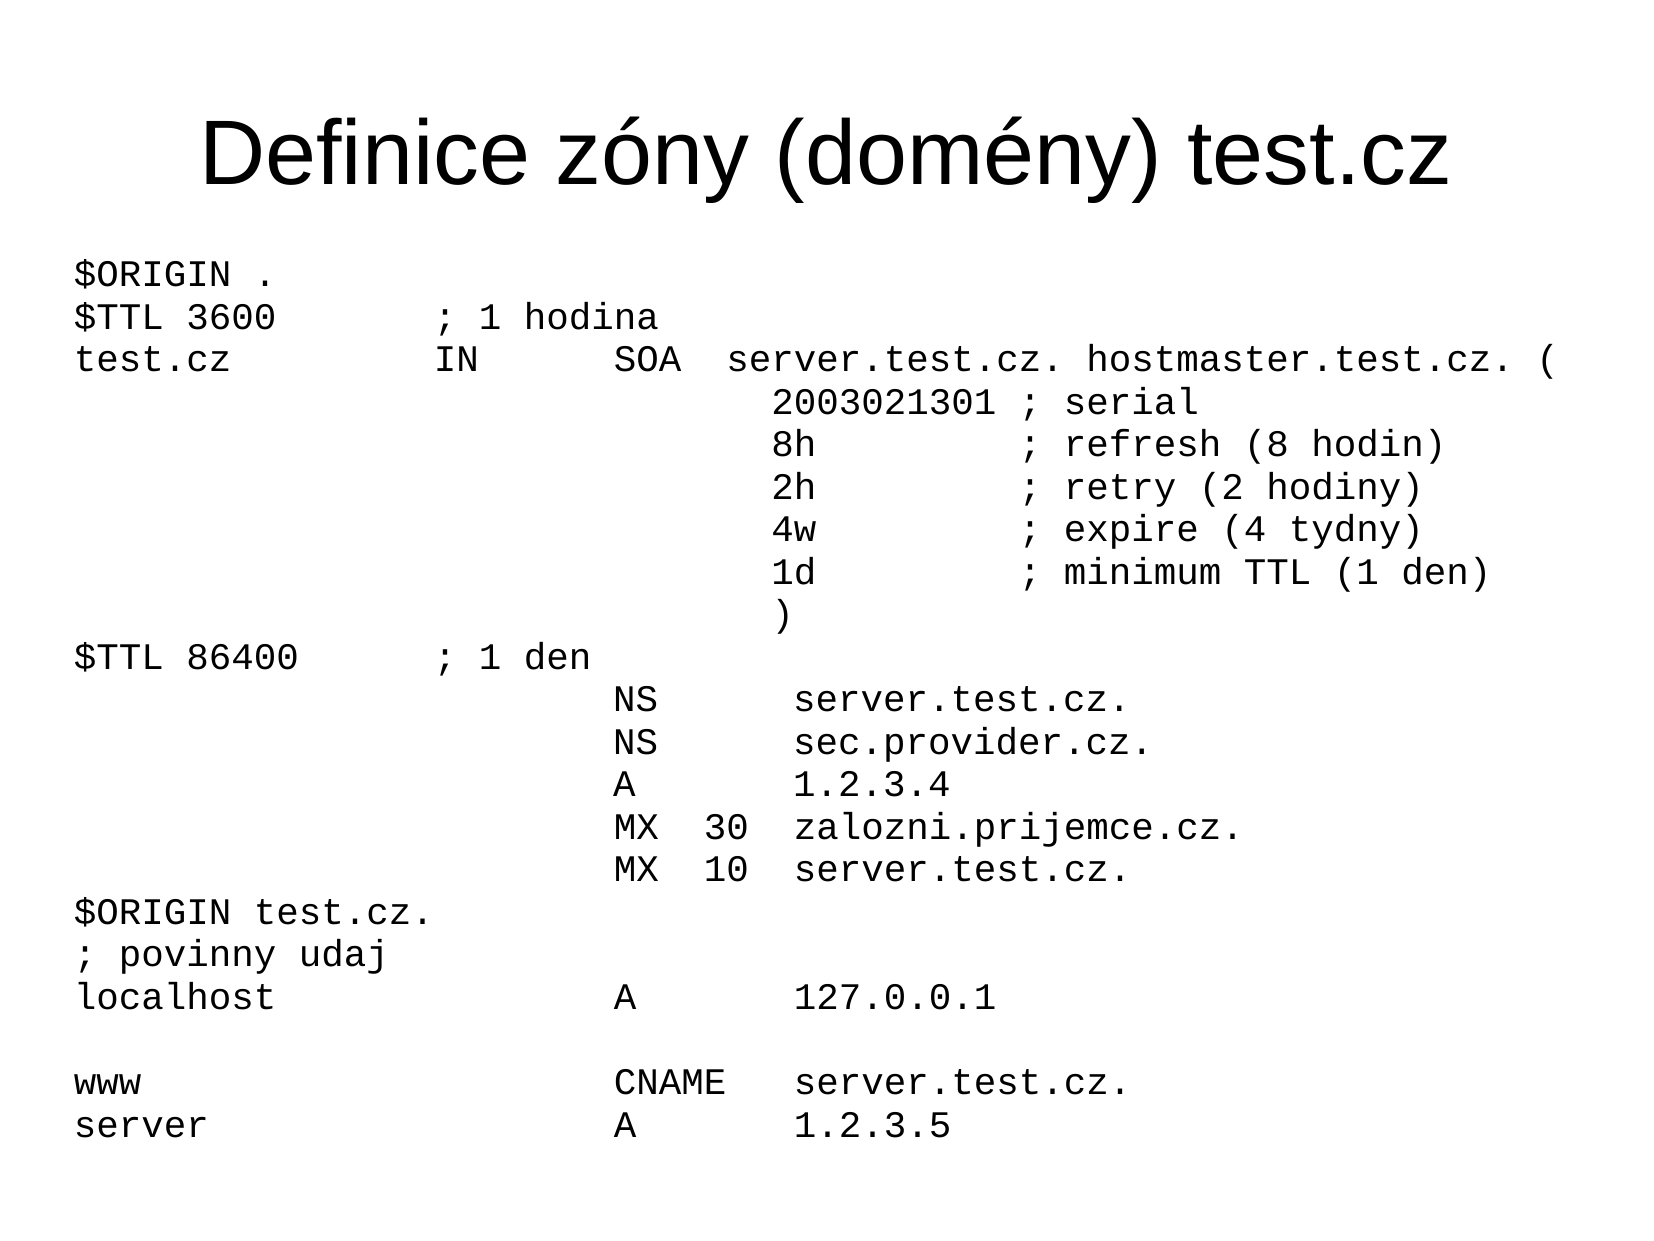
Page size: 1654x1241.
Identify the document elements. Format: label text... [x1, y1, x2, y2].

text_box $ORIGIN . $TTL 3600 ; 1 hodina test.cz IN SOA server.test.cz. hostmaster.test.cz. ( 2003021301 ; serial 8h ; refresh (8 hodin) 2h ; retry (2 hodiny) 4w ; expire (4 tydny) 1d ; minimum TTL (1 den) ) $TTL 86400 ; 1 den NS server.test.cz. NS sec.provider.cz. A 1.2.3.4 MX 30 zalozni.prijemce.cz. MX 10 server.test.cz. $ORIGIN test.cz. ; povinny udaj localhost A 127.0.0.1 www CNAME server.test.cz. server A 1.2.3.5 [59, 248, 1630, 1156]
title Definice zóny (domény) test.cz [82, 49, 1571, 248]
